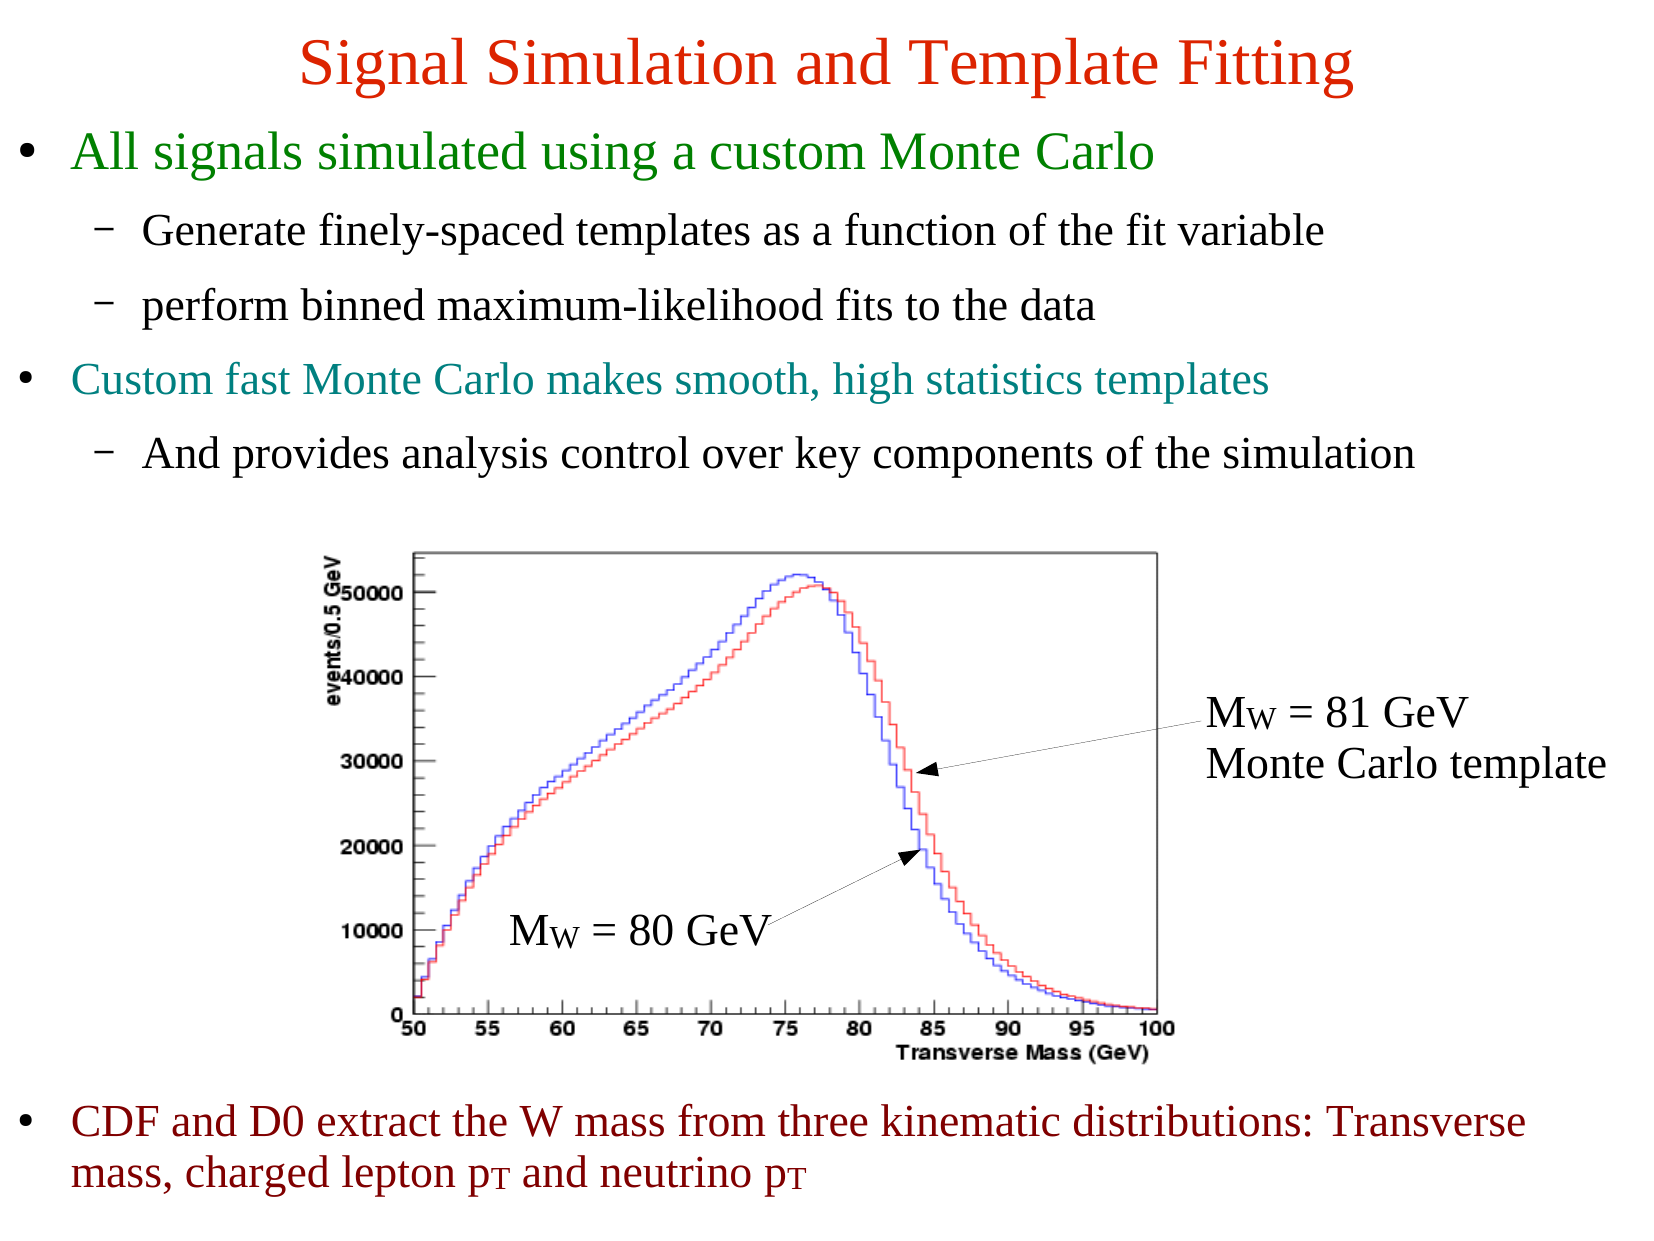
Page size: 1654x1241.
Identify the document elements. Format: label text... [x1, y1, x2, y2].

title Signal Simulation and Template Fitting [121, 8, 1534, 115]
text_box MW = 81 GeV Monte Carlo template [1205, 686, 1610, 808]
picture [321, 496, 1250, 1072]
list All signals simulated using a custom Monte Carlo Generate finely-spaced templates as a function of the fit variable perform binned maximum-likelihood fits to the data Custom fast Monte Carlo makes smooth, high statistics templates And provides analysis control over key components of the simulation [0, 121, 1604, 1095]
list CDF and D0 extract the W mass from three kinematic distributions: Transverse mass, charged lepton pT and neutrino pT [0, 1095, 1604, 1241]
text_box MW = 80 GeV [508, 905, 773, 971]
